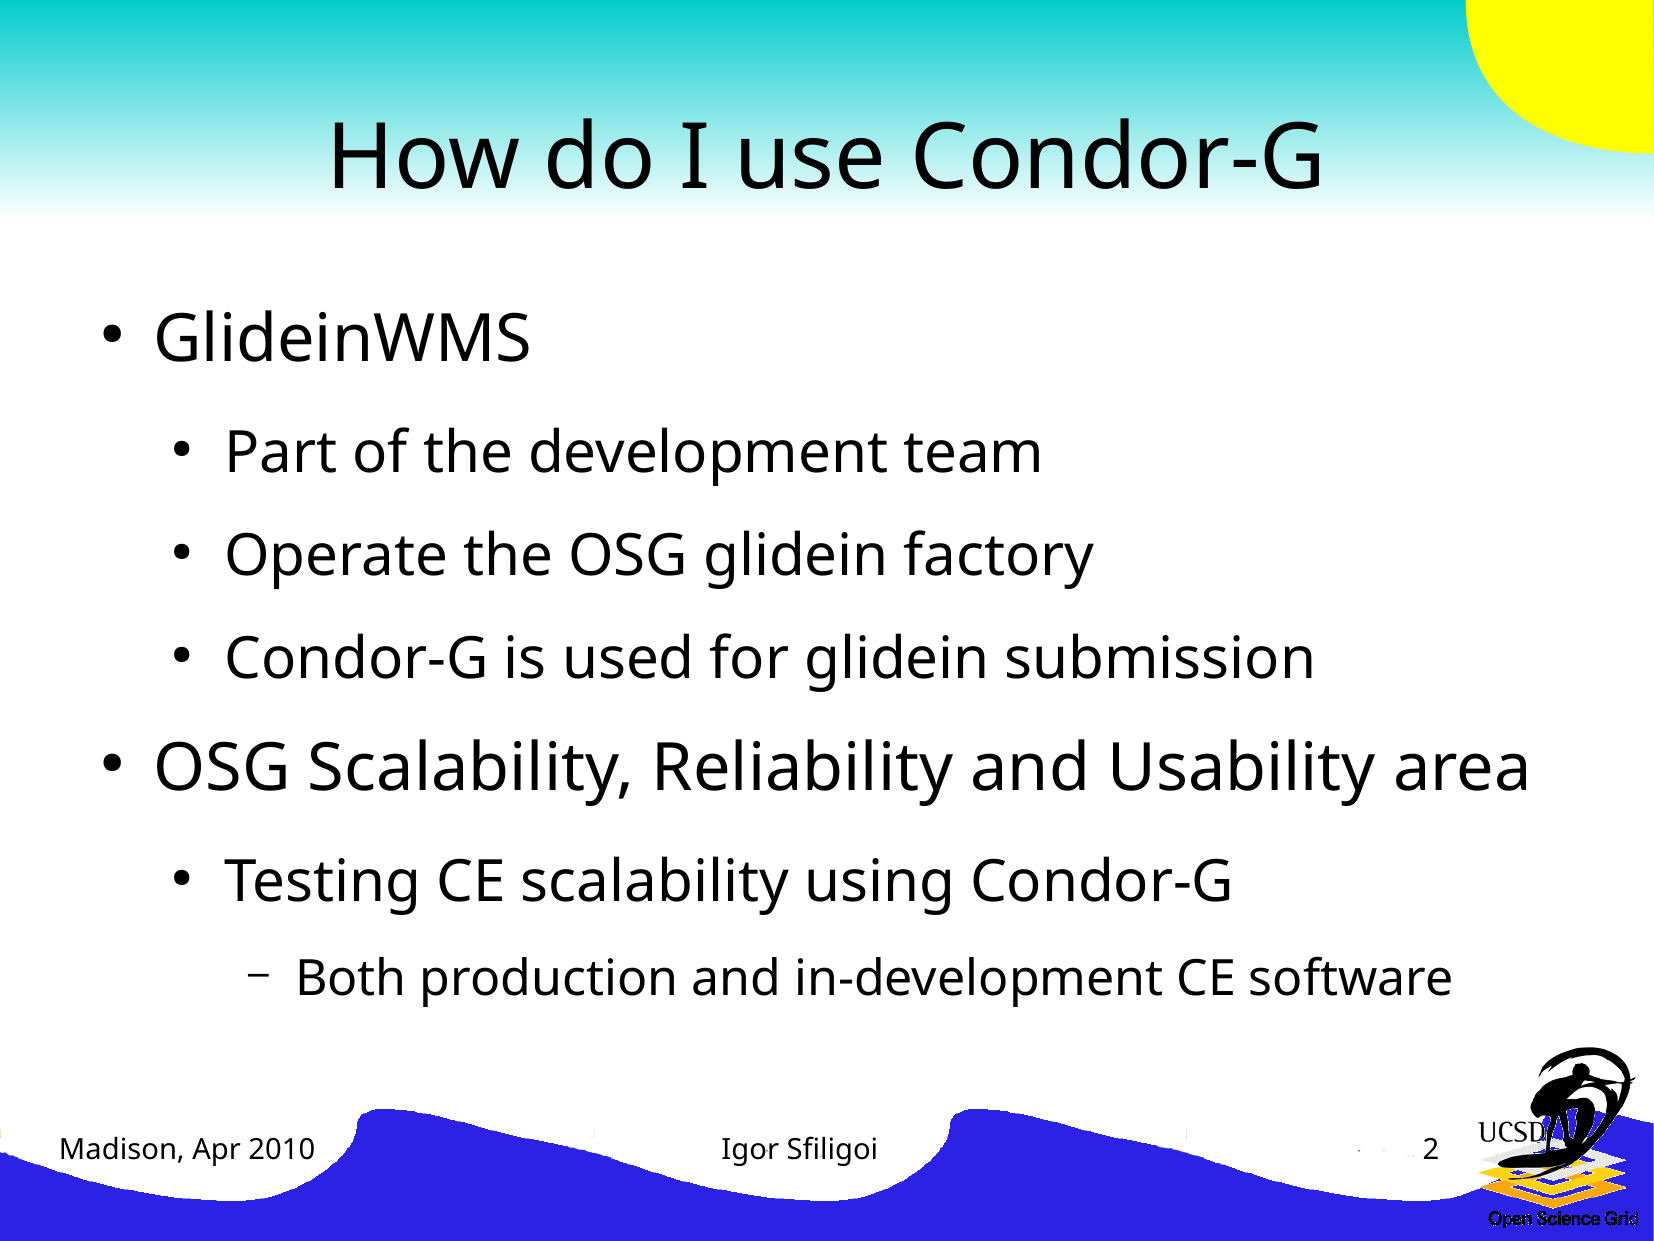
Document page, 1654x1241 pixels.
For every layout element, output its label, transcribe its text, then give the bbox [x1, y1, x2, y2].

list GlideinWMS Part of the development team Operate the OSG glidein factory Condor-G is used for glidein submission OSG Scalability, Reliability and Usability area Testing CE scalability using Condor-G Both production and in-development CE software [82, 290, 1571, 1109]
title How do I use Condor-G [82, 49, 1571, 257]
picture [0, 1047, 1654, 1241]
